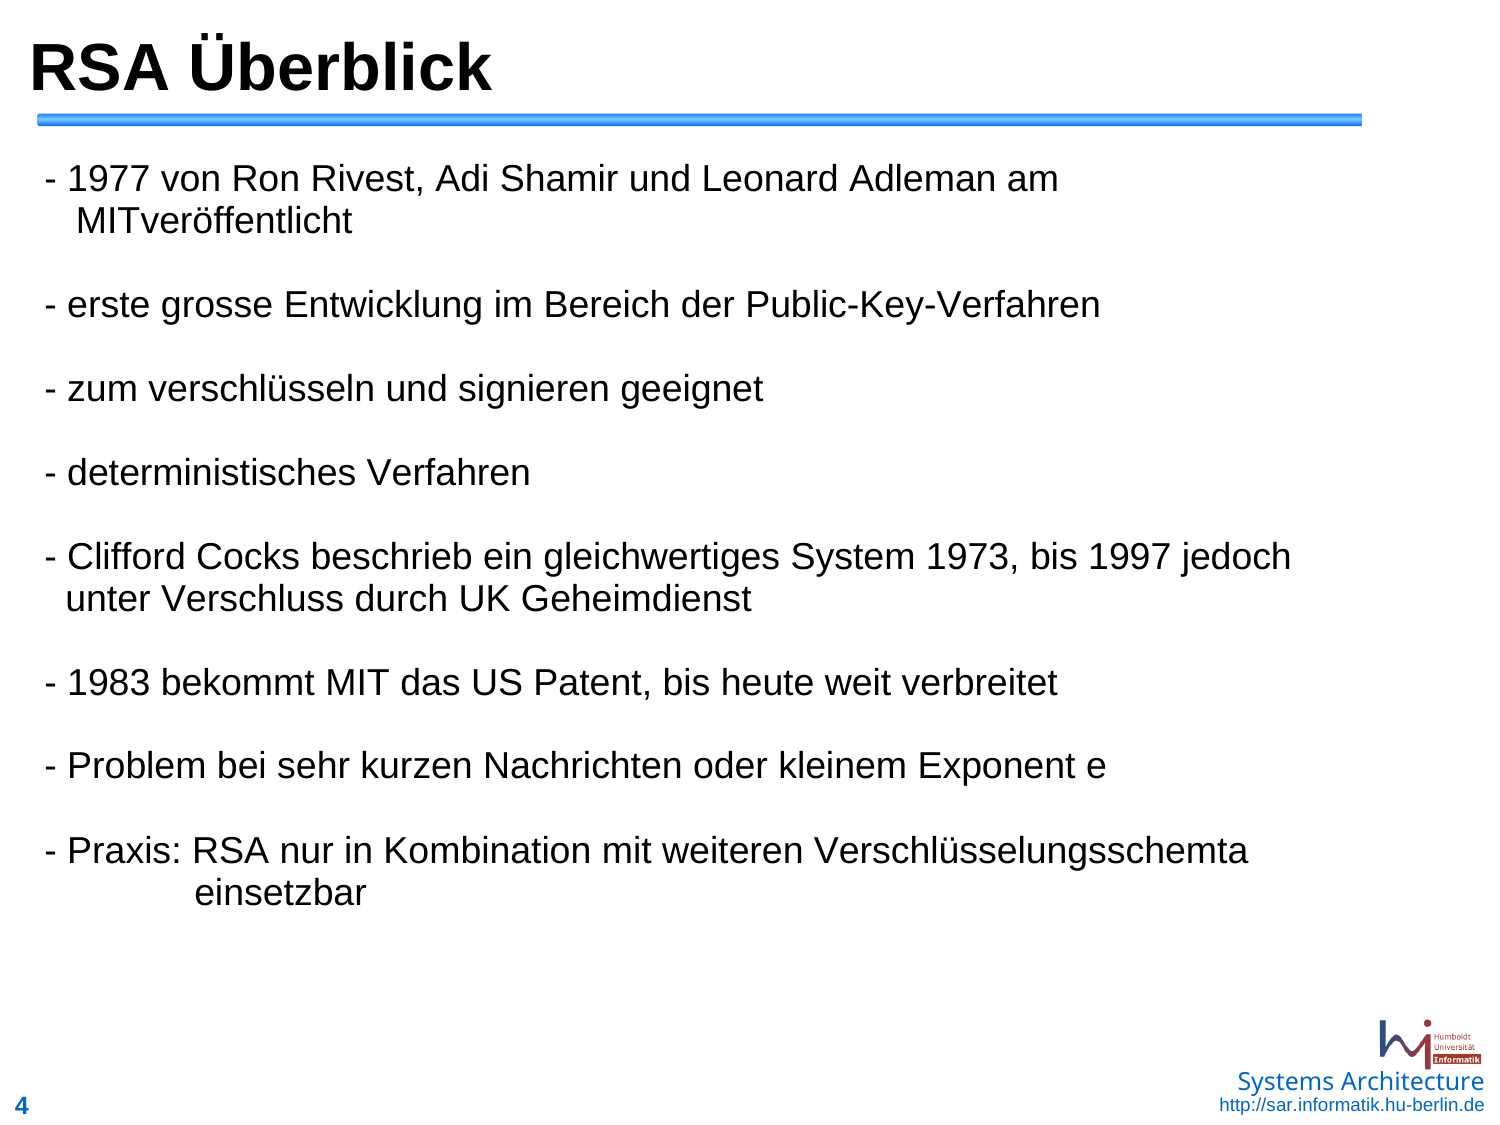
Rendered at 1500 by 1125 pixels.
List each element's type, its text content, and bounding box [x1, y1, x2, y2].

text_box - 1977 von Ron Rivest, Adi Shamir und Leonard Adleman am MITveröffentlicht - erste grosse Entwicklung im Bereich der Public-Key-Verfahren - zum verschlüsseln und signieren geeignet - deterministisches Verfahren - Clifford Cocks beschrieb ein gleichwertiges System 1973, bis 1997 jedoch unter Verschluss durch UK Geheimdienst - 1983 bekommt MIT das US Patent, bis heute weit verbreitet - Problem bei sehr kurzen Nachrichten oder kleinem Exponent e - Praxis: RSA nur in Kombination mit weiteren Verschlüsselungsschemta einsetzbar [29, 149, 1359, 1063]
picture [1376, 1016, 1483, 1071]
title RSA Überblick [29, 19, 1500, 115]
